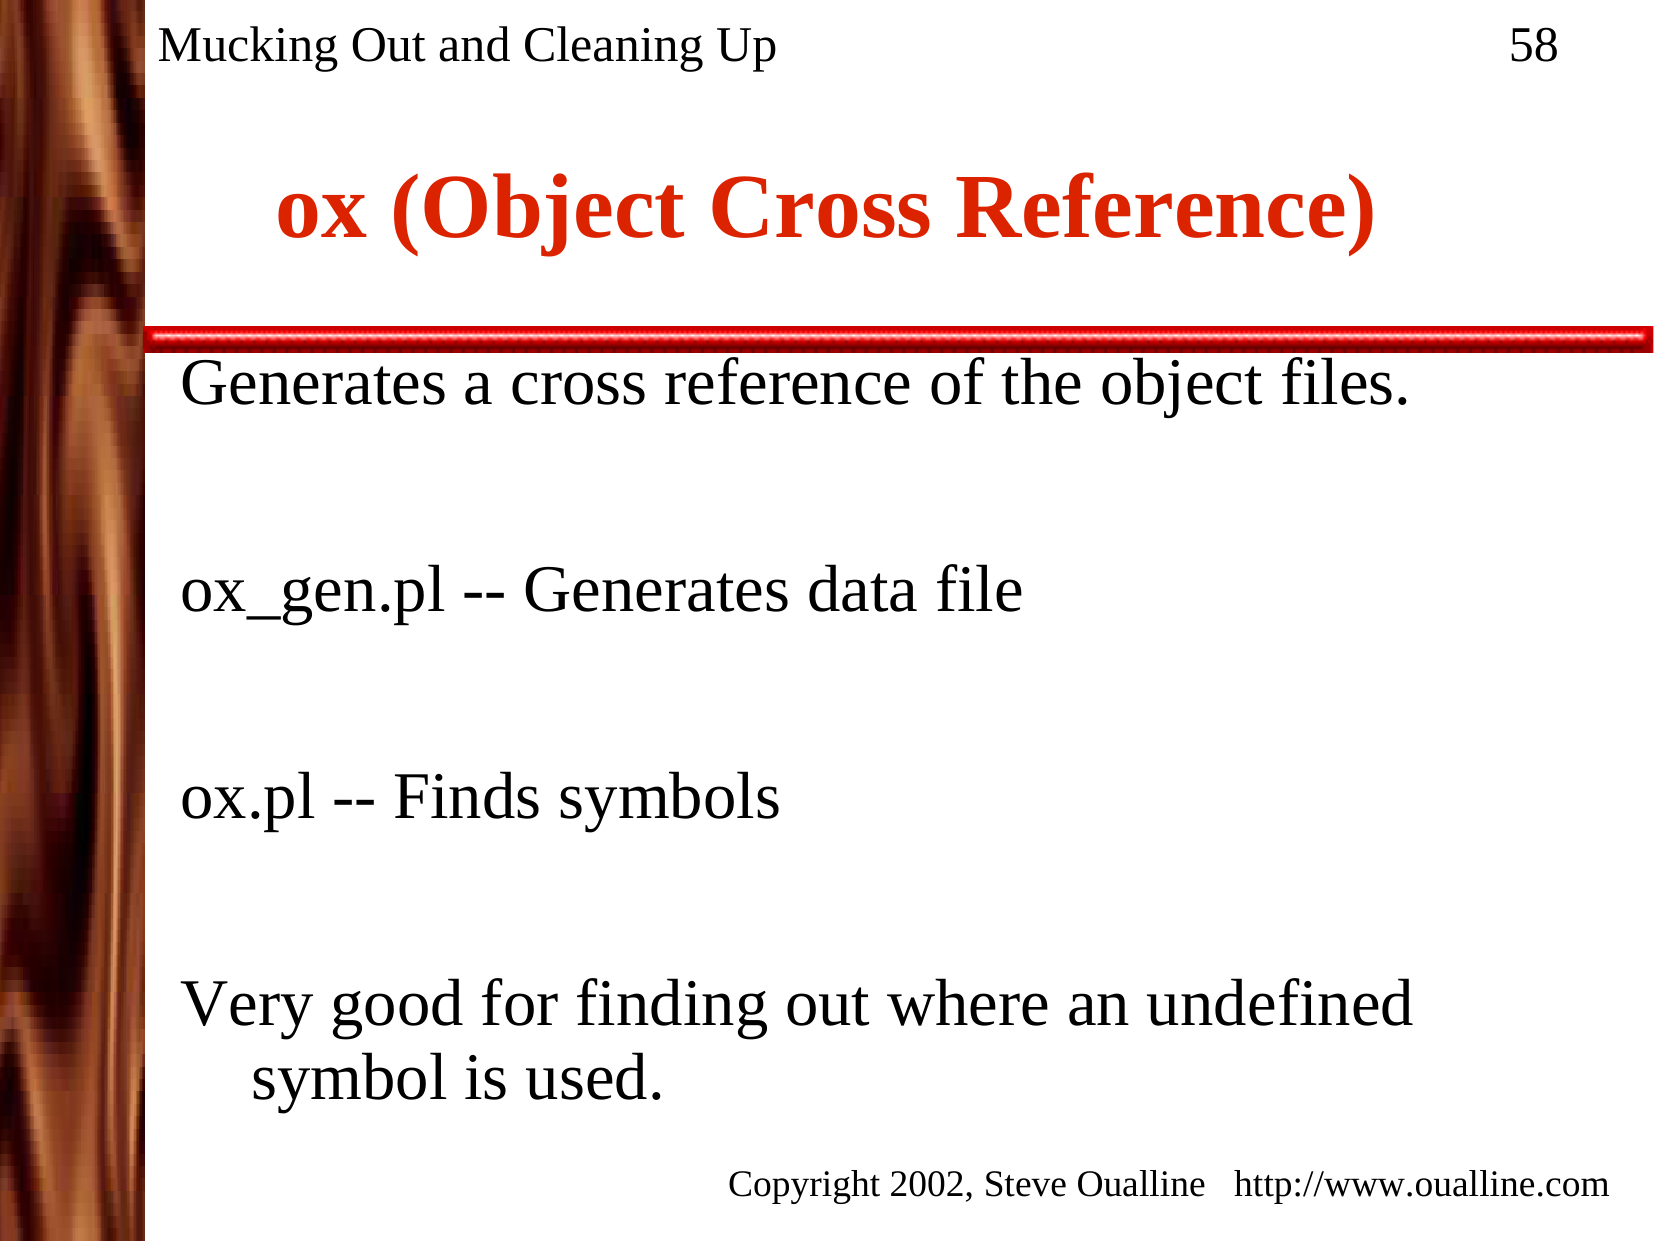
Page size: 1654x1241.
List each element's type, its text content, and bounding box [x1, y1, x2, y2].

picture [0, 0, 1654, 1241]
list Generates a cross reference of the object files. ox_gen.pl -- Generates data file ox.pl -- Finds symbols Very good for finding out where an undefined symbol is used. [168, 344, 1534, 1223]
title ox (Object Cross Reference) [121, 102, 1534, 310]
